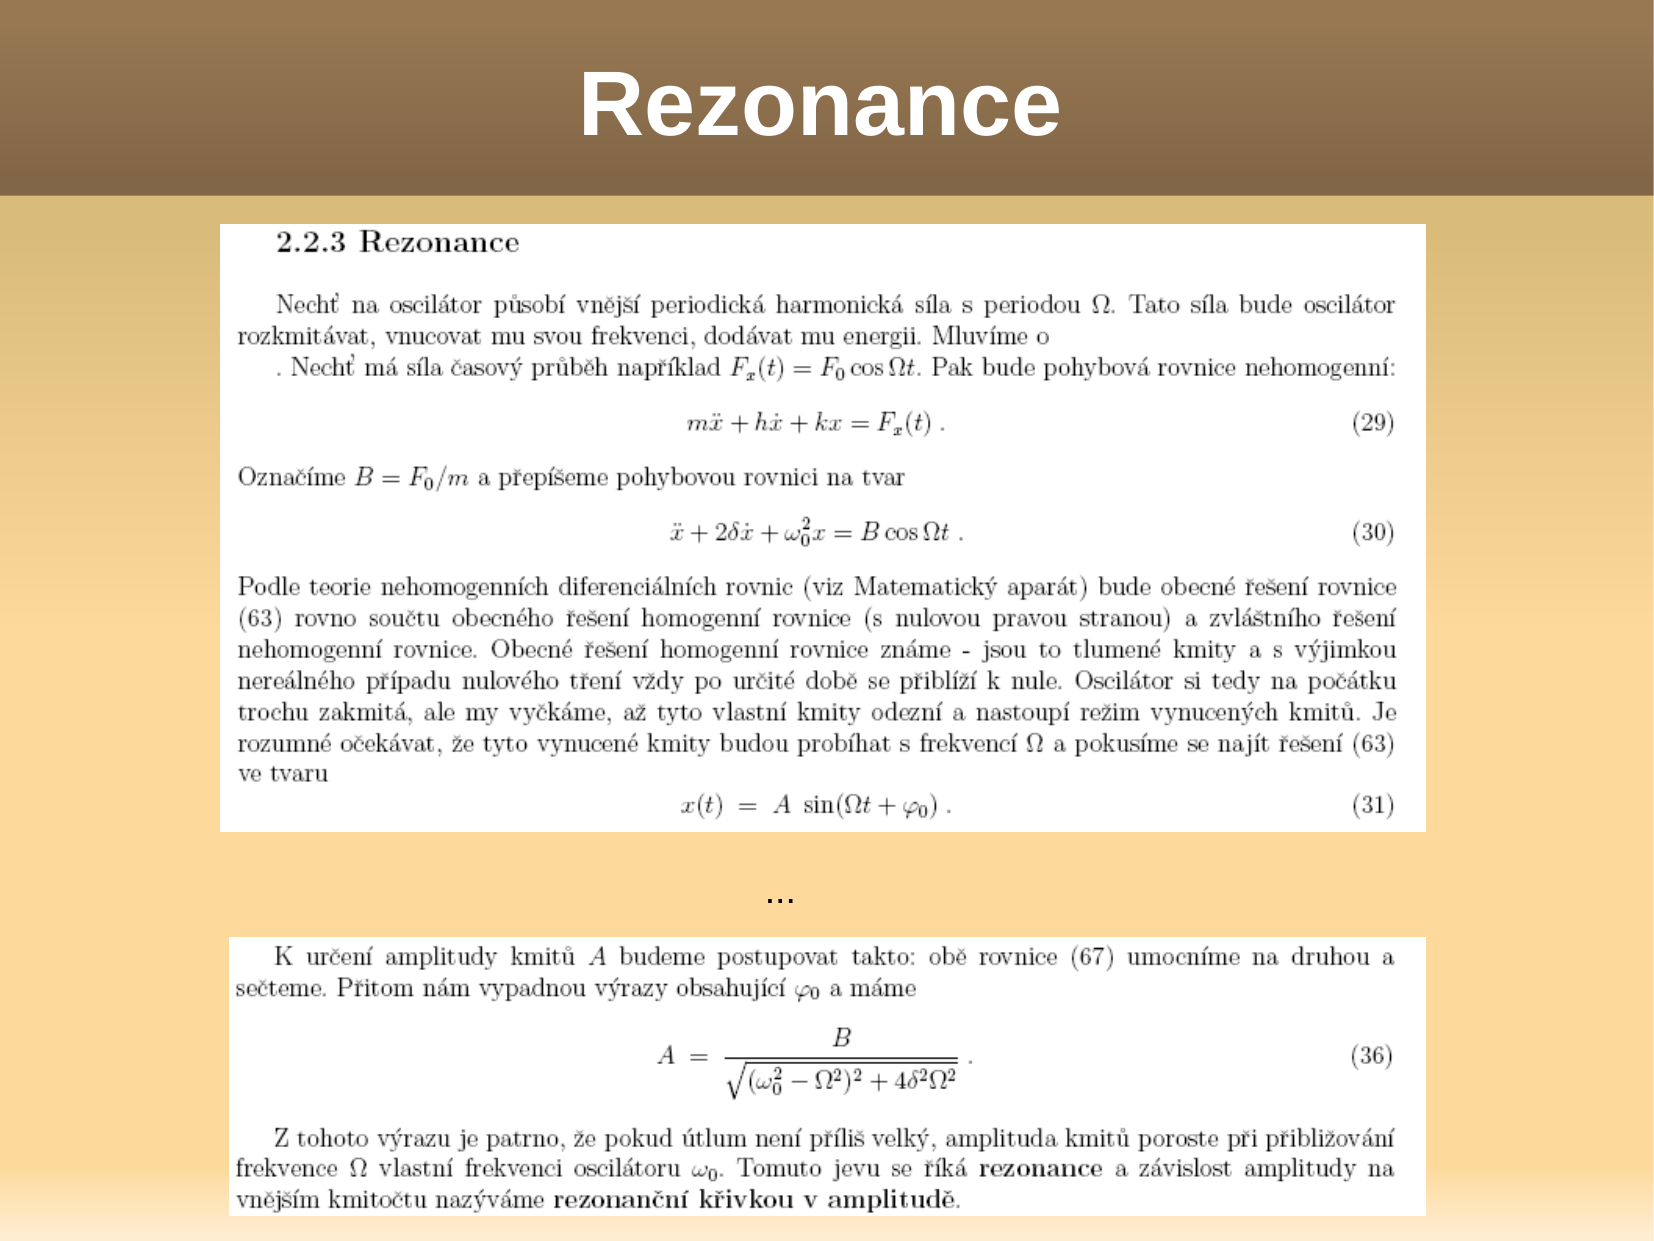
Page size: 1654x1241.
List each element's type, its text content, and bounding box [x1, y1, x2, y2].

picture [0, 0, 1654, 1241]
text_box ... [750, 862, 806, 925]
title Rezonance [76, 0, 1565, 208]
